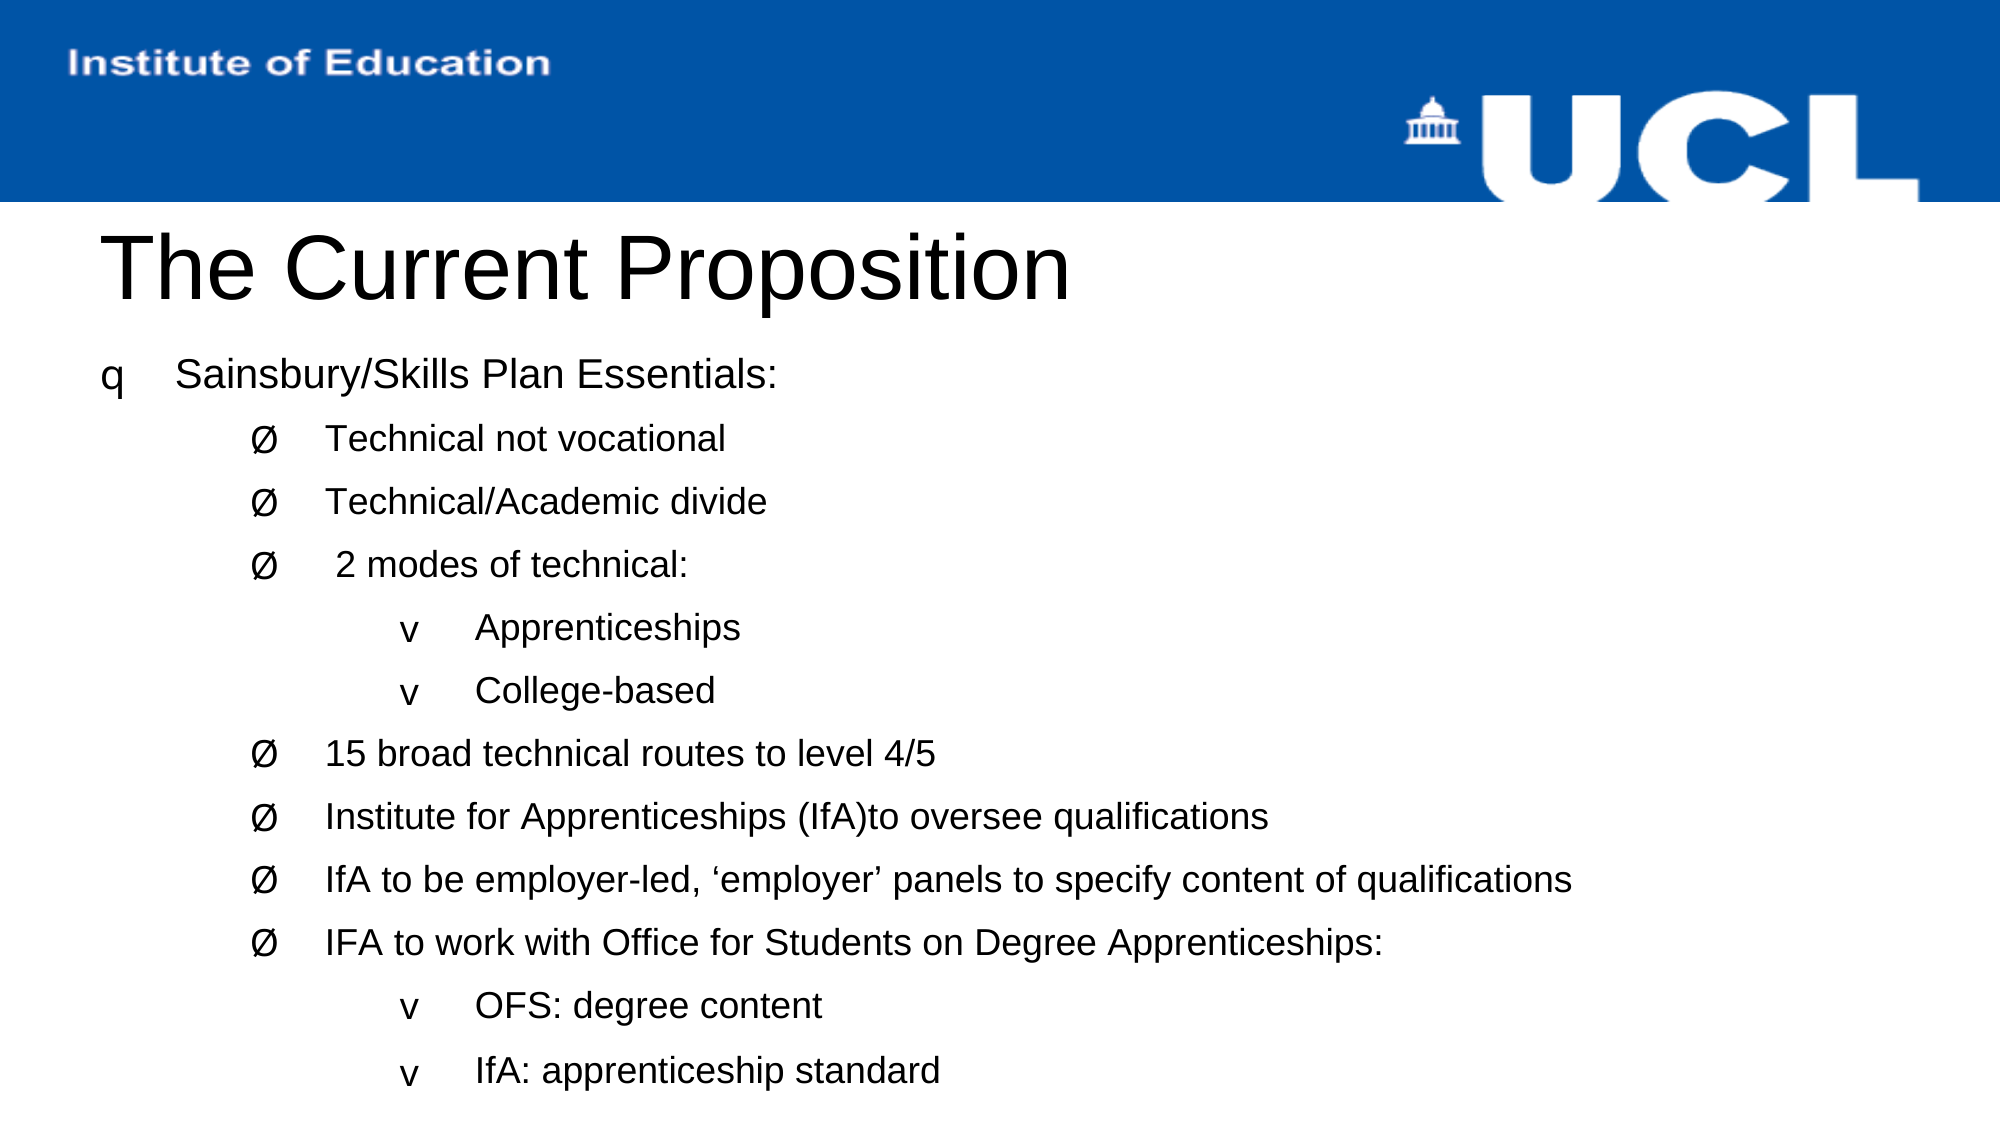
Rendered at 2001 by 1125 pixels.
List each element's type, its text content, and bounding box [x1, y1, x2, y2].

text_box Sainsbury/Skills Plan Essentials: Technical not vocational Technical/Academic divide 2 modes of technical: Apprenticeships College-based 15 broad technical routes to level 4/5 Institute for Apprenticeships (IfA)to oversee qualifications IfA to be employer-led, ‘employer’ panels to specify content of qualifications IFA to work with Office for Students on Degree Apprenticeships: OFS: degree content IfA: apprenticeship standard [85, 319, 1814, 1125]
text_box The Current Proposition [85, 208, 1473, 319]
